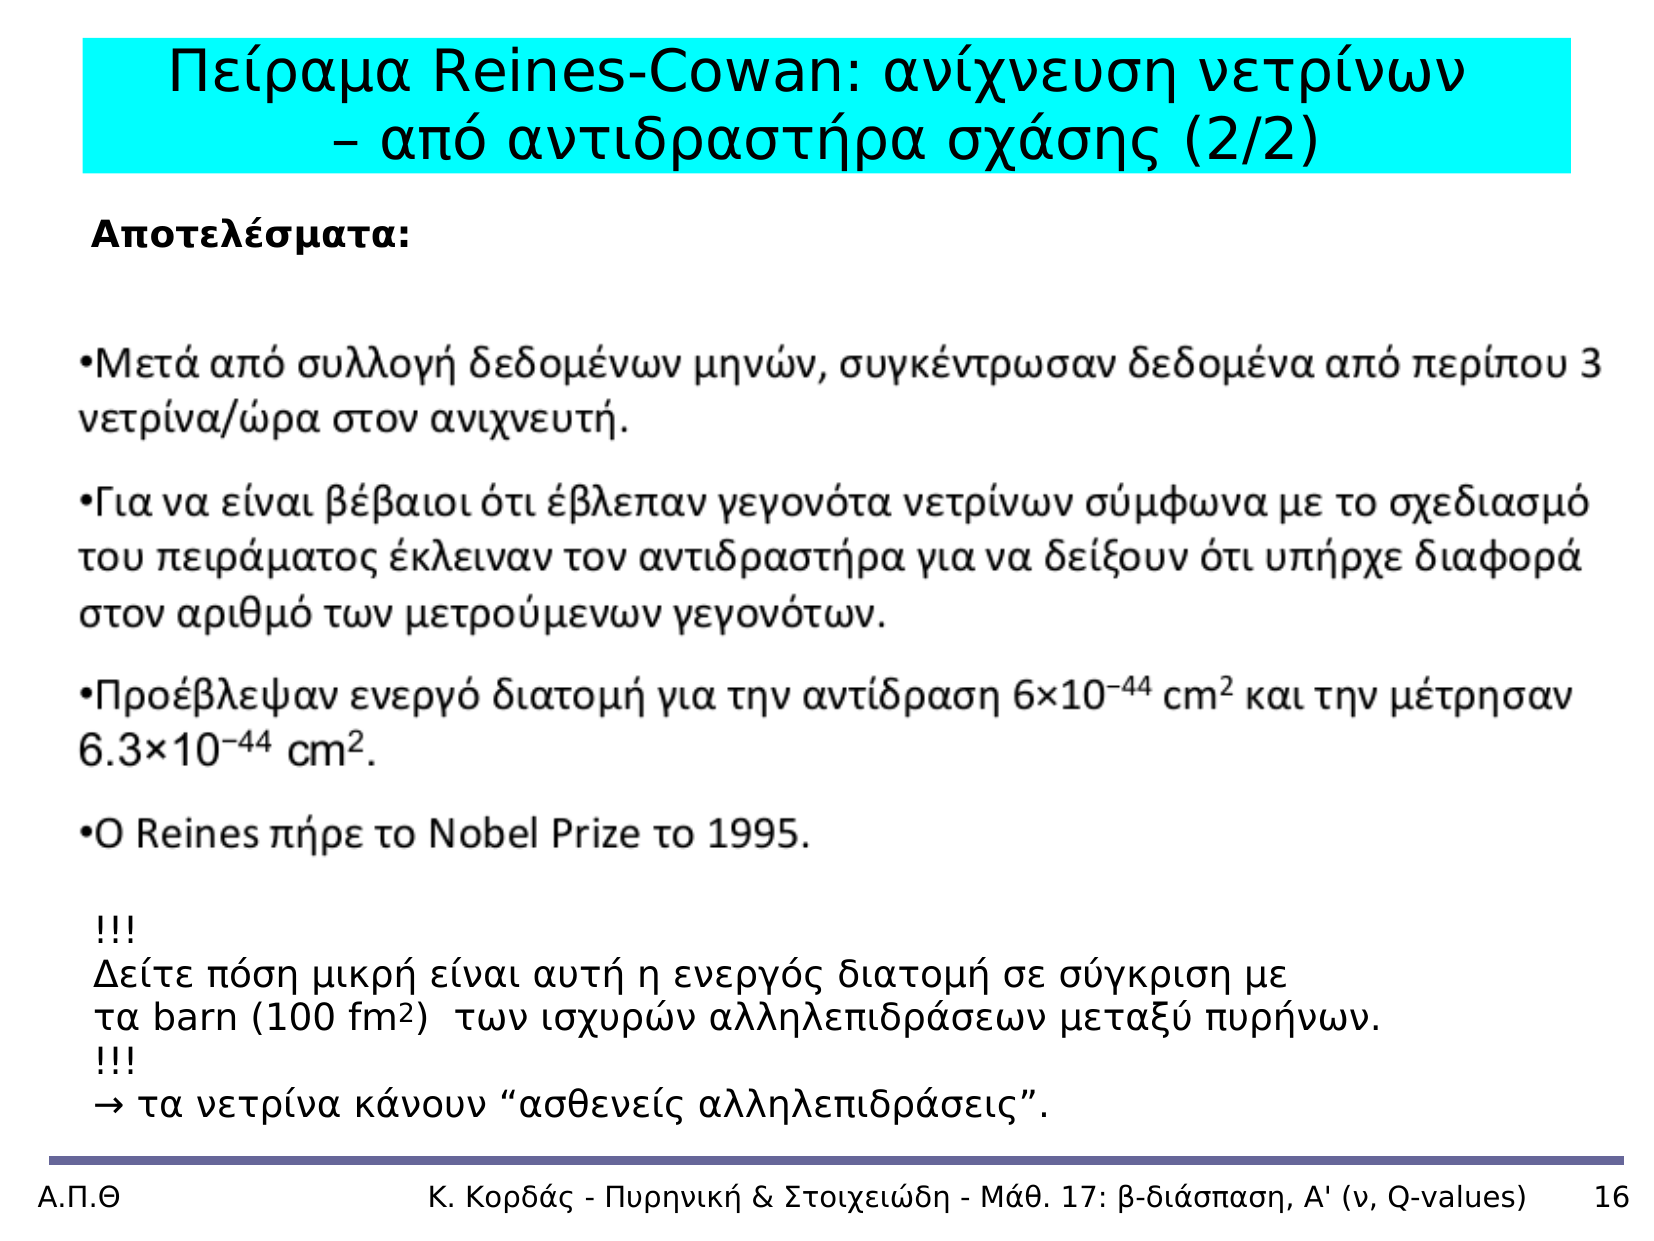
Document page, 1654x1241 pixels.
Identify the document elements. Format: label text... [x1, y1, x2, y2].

text_box Αποτελέσματα: [76, 204, 427, 264]
text_box !!! Δείτε πόση μικρή είναι αυτή η ενεργός διατομή σε σύγκριση με τα barn (100 fm2) των ισχυρών αλληλεπιδράσεων μεταξύ πυρήνων. !!! → τα νετρίνα κάνουν “ασθενείς αλληλεπιδράσεις”. [78, 901, 1398, 1135]
title Πείραμα Reines-Cowan: ανίχνευση νετρίνων – από αντιδραστήρα σχάσης (2/2) [82, 37, 1571, 174]
picture [67, 286, 1625, 888]
